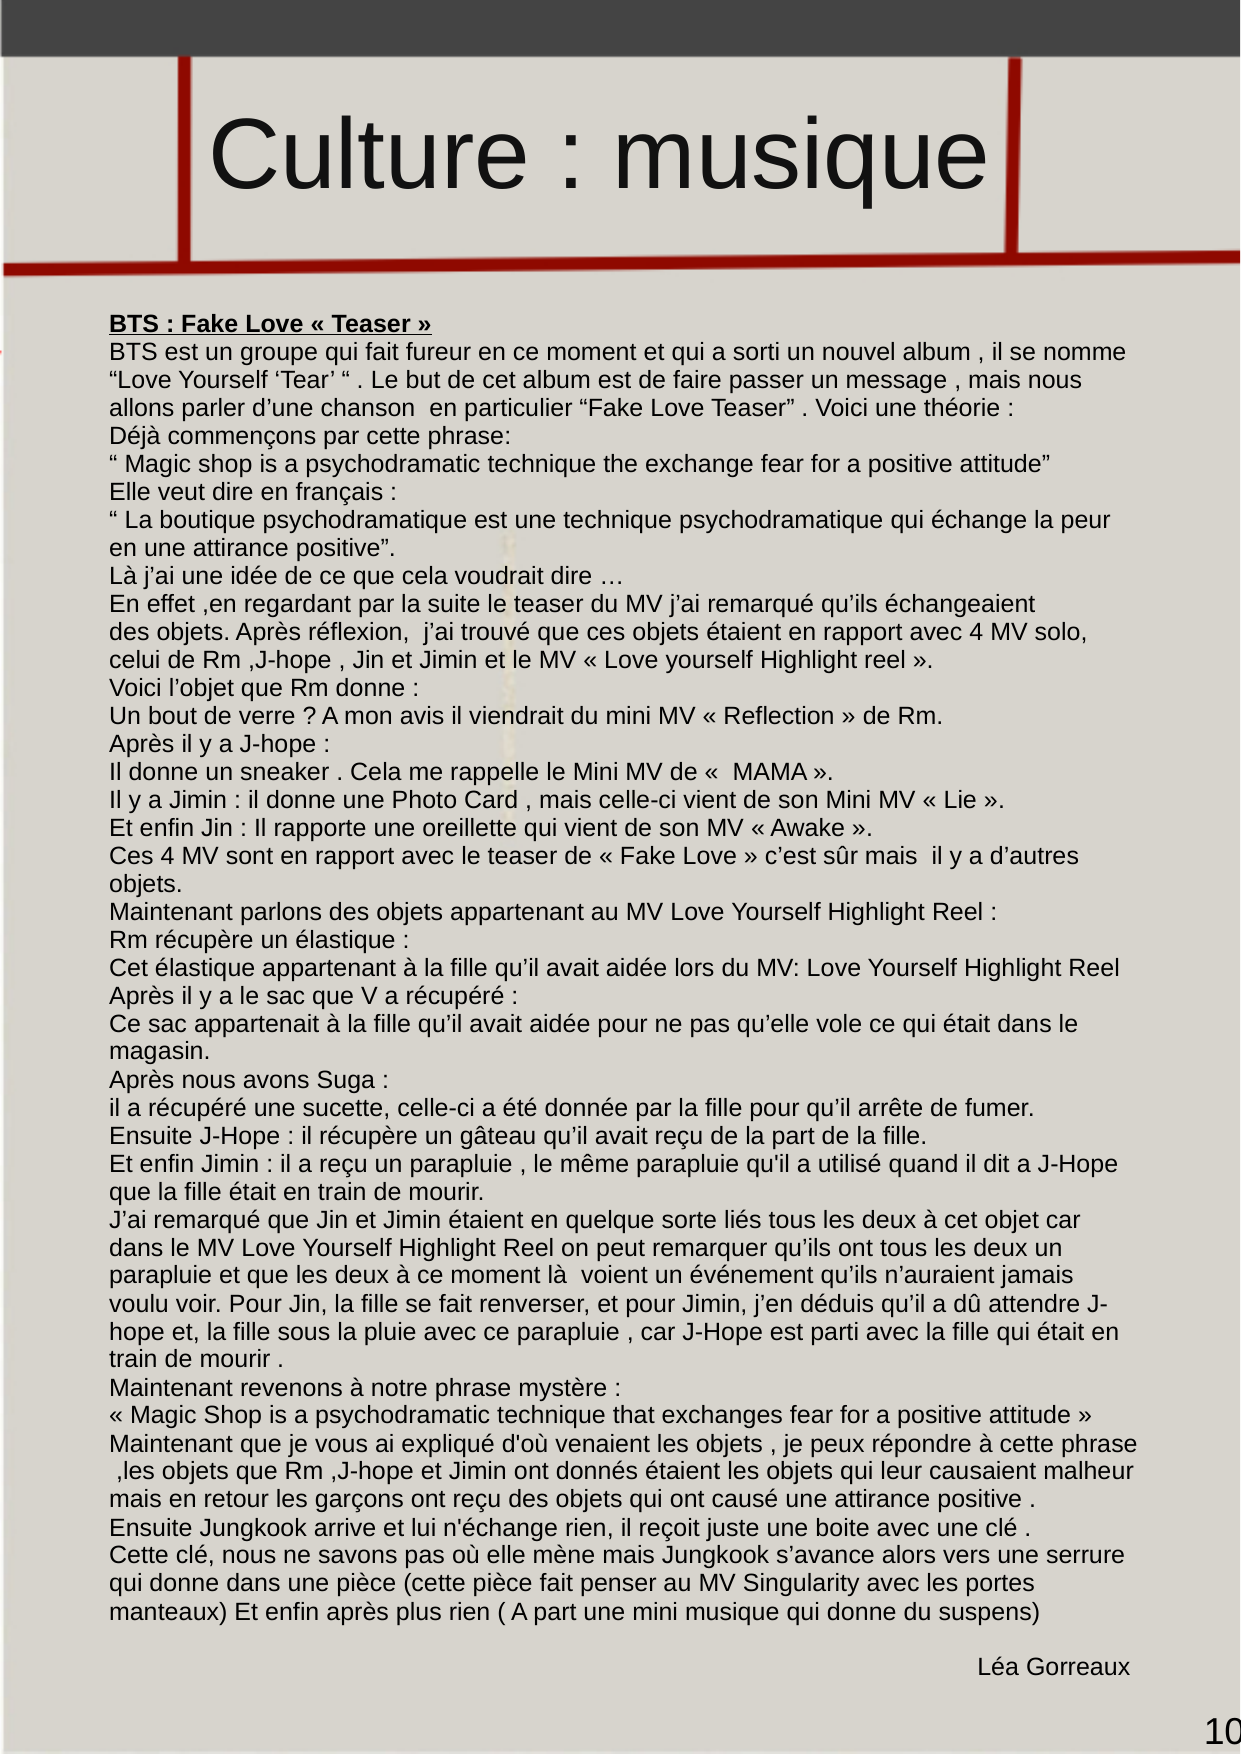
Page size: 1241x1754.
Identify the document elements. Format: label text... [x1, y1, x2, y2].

text_box 10 [1189, 1703, 1241, 1754]
title Culture : musique [41, 59, 1158, 250]
text_box BTS : Fake Love « Teaser » BTS est un groupe qui fait fureur en ce moment et qui a sorti un nouvel album , il se nomme “Love Yourself ‘Tear’ “ . Le but de cet album est de faire passer un message , mais nous allons parler d’une chanson en particulier “Fake Love Teaser” . Voici une théorie : Déjà commençons par cette phrase: “ Magic shop is a psychodramatic technique the exchange fear for a positive attitude” Elle veut dire en français : “ La boutique psychodramatique est une technique psychodramatique qui échange la peur en une attirance positive”. Là j’ai une idée de ce que cela voudrait dire … En effet ,en regardant par la suite le teaser du MV j’ai remarqué qu’ils échangeaient des objets. Après réflexion, j’ai trouvé que ces objets étaient en rapport avec 4 MV solo, celui de Rm ,J-hope , Jin et Jimin et le MV « Love yourself Highlight reel ». Voici l’objet que Rm donne : Un bout de verre ? A mon avis il viendrait du mini MV « Reflection » de Rm. Après il y a J-hope : Il donne un sneaker . Cela me rappelle le Mini MV de « MAMA ». Il y a Jimin : il donne une Photo Card , mais celle-ci vient de son Mini MV « Lie ». Et enfin Jin : Il rapporte une oreillette qui vient de son MV « Awake ». Ces 4 MV sont en rapport avec le teaser de « Fake Love » c’est sûr mais il y a d’autres objets. Maintenant parlons des objets appartenant au MV Love Yourself Highlight Reel : Rm récupère un élastique : Cet élastique appartenant à la fille qu’il avait aidée lors du MV: Love Yourself Highlight Reel Après il y a le sac que V a récupéré : Ce sac appartenait à la fille qu’il avait aidée pour ne pas qu’elle vole ce qui était dans le magasin. Après nous avons Suga : il a récupéré une sucette, celle-ci a été donnée par la fille pour qu’il arrête de fumer. Ensuite J-Hope : il récupère un gâteau qu’il avait reçu de la part de la fille. Et enfin Jimin : il a reçu un parapluie , le même parapluie qu'il a utilisé quand il dit a J-Hope que la fille était en train de mourir. J’ai remarqué que Jin et Jimin étaient en quelque sorte liés tous les deux à cet objet car dans le MV Love Yourself Highlight Reel on peut remarquer qu’ils ont tous les deux un parapluie et que les deux à ce moment là voient un événement qu’ils n’auraient jamais voulu voir. Pour Jin, la fille se fait renverser, et pour Jimin, j’en déduis qu’il a dû attendre J-hope et, la fille sous la pluie avec ce parapluie , car J-Hope est parti avec la fille qui était en train de mourir . Maintenant revenons à notre phrase mystère : « Magic Shop is a psychodramatic technique that exchanges fear for a positive attitude » Maintenant que je vous ai expliqué d'où venaient les objets , je peux répondre à cette phrase ,les objets que Rm ,J-hope et Jimin ont donnés étaient les objets qui leur causaient malheur mais en retour les garçons ont reçu des objets qui ont causé une attirance positive . Ensuite Jungkook arrive et lui n'échange rien, il reçoit juste une boite avec une clé . Cette clé, nous ne savons pas où elle mène mais Jungkook s’avance alors vers une serrure qui donne dans une pièce (cette pièce fait penser au MV Singularity avec les portes manteaux) Et enfin après plus rien ( A part une mini musique qui donne du suspens) Léa Gorreaux [94, 302, 1158, 1754]
picture [0, 0, 1241, 1754]
